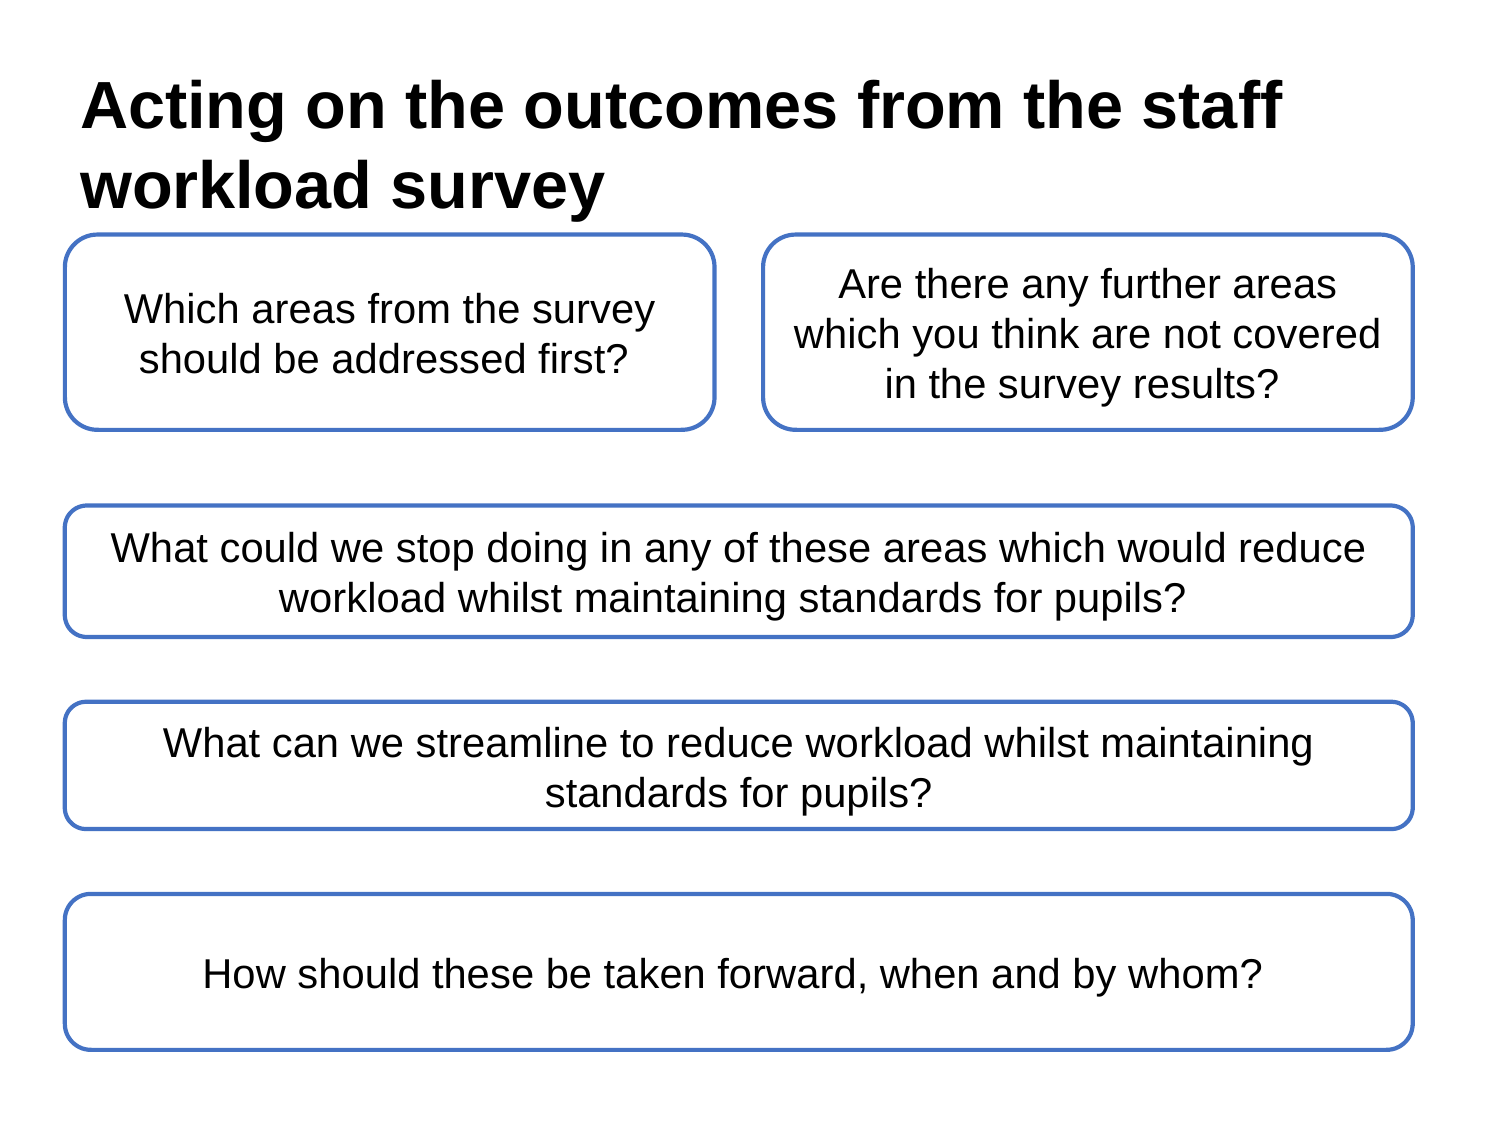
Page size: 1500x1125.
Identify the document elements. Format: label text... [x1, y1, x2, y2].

text_box What can we streamline to reduce workload whilst maintaining standards for pupils? [64, 701, 1413, 830]
text_box Are there any further areas which you think are not covered in the survey results? [763, 234, 1413, 430]
text_box How should these be taken forward, when and by whom? [64, 893, 1413, 1050]
text_box Which areas from the survey should be addressed first? [64, 234, 715, 430]
title Acting on the outcomes from the staff workload survey [64, 54, 1400, 197]
text_box What could we stop doing in any of these areas which would reduce workload whilst maintaining standards for pupils? [64, 505, 1413, 637]
